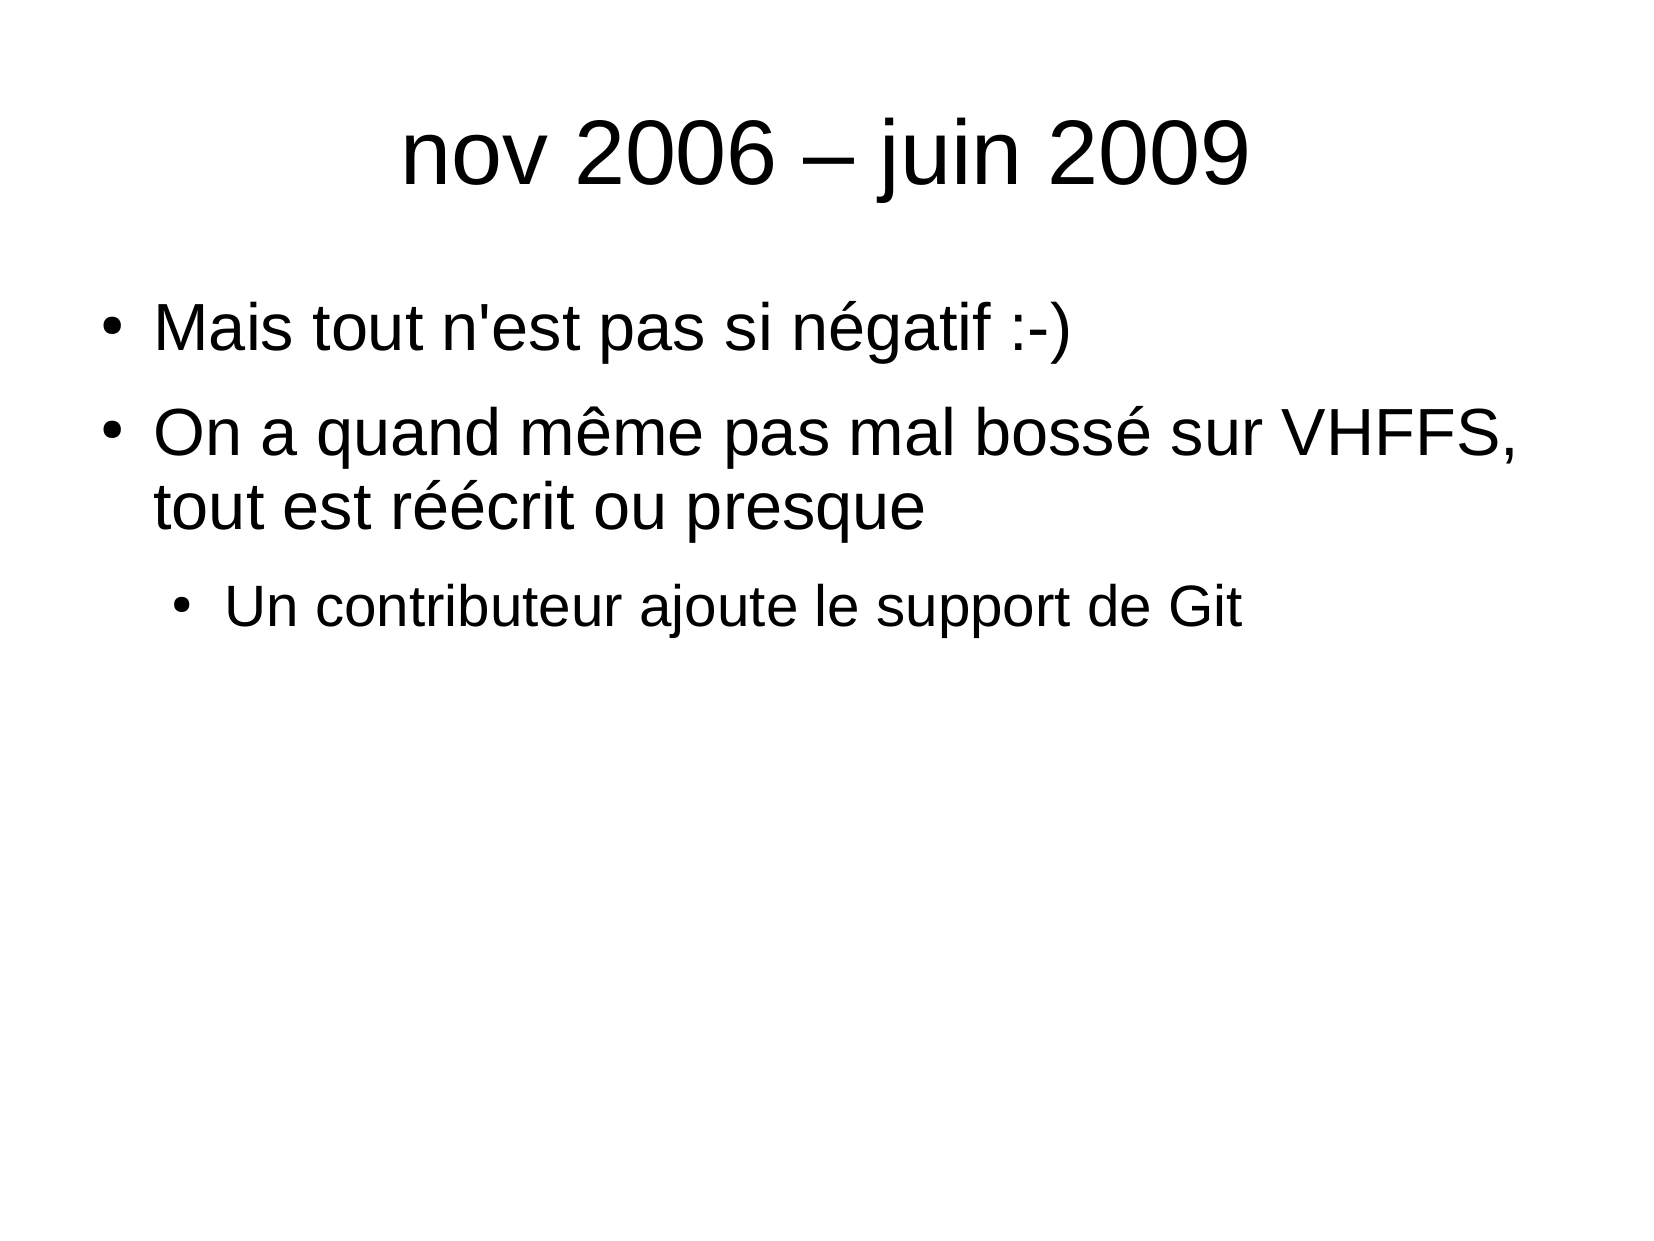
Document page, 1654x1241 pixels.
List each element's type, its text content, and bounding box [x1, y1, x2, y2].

title nov 2006 – juin 2009 [82, 56, 1571, 250]
list Mais tout n'est pas si négatif :-) On a quand même pas mal bossé sur VHFFS, tout est réécrit ou presque Un contributeur ajoute le support de Git [82, 290, 1571, 1109]
